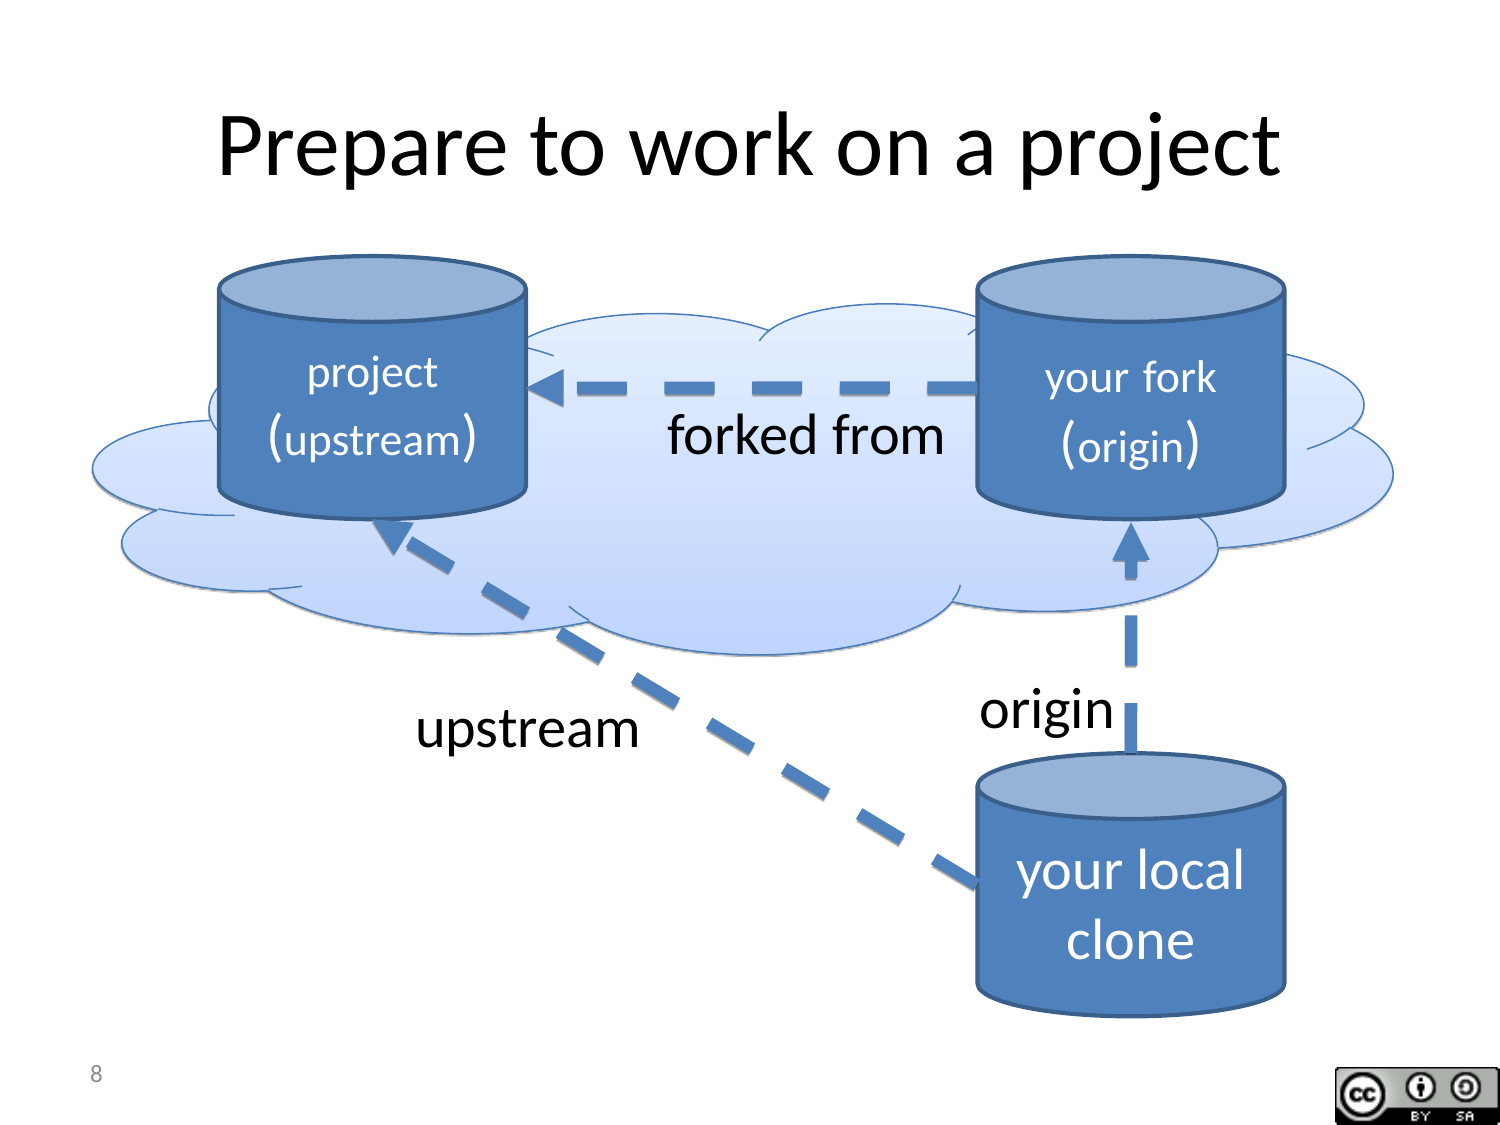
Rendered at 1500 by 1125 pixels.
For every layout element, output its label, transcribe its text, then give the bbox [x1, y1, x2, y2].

text_box your fork (origin) [977, 291, 1285, 520]
title Prepare to work on a project [75, 45, 1425, 233]
text_box forked from [604, 388, 1010, 474]
picture [1335, 1067, 1500, 1125]
text_box upstream [371, 681, 685, 767]
text_box [92, 303, 1394, 655]
text_box origin [890, 663, 1204, 749]
slide_number <number> [75, 1042, 425, 1103]
text_box project (upstream) [218, 290, 526, 520]
text_box your local clone [977, 788, 1285, 1017]
